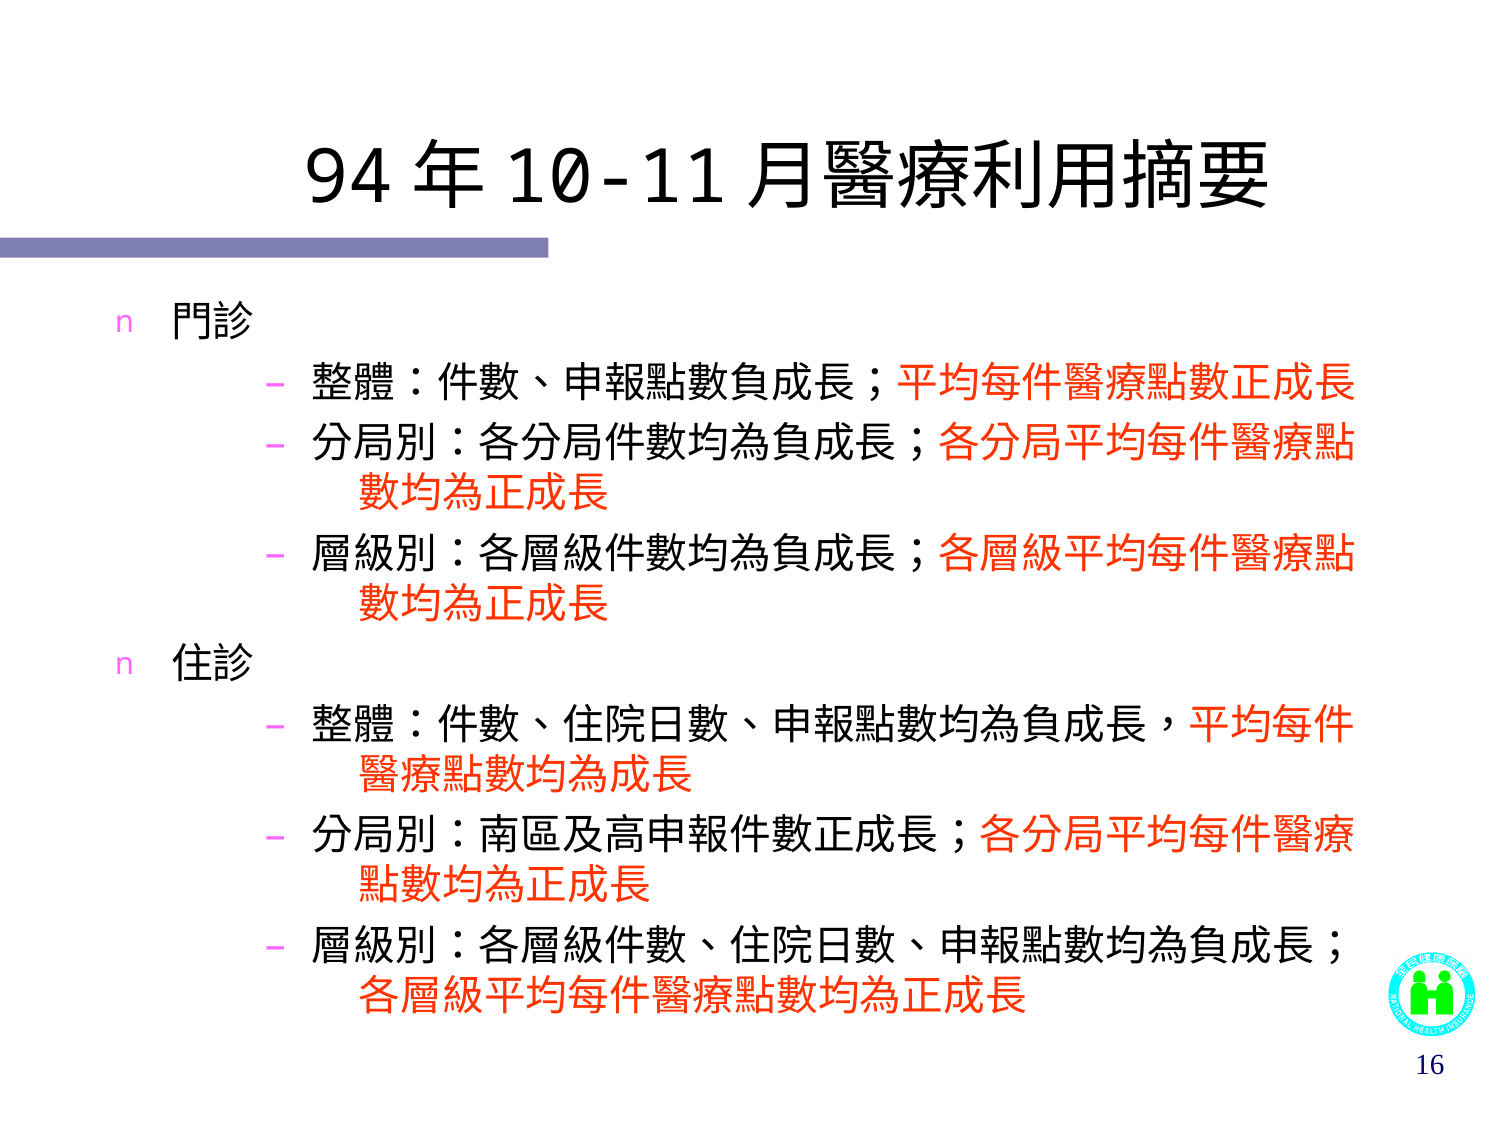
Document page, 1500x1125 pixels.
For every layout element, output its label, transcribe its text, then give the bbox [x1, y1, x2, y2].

text_box [1400, 1037, 1476, 1125]
title 94年10-11月醫療利用摘要 [150, 37, 1426, 225]
list 門診 整體：件數、申報點數負成長；平均每件醫療點數正成長 分局別：各分局件數均為負成長；各分局平均每件醫療點數均為正成長 層級別：各層級件數均為負成長；各層級平均每件醫療點數均為正成長 住診 整體：件數、住院日數、申報點數均為負成長，平均每件醫療點數均為成長 分局別：南區及高申報件數正成長；各分局平均每件醫療點數均為正成長 層級別：各層級件數、住院日數、申報點數均為負成長；各層級平均每件醫療點數均為正成長 [99, 287, 1375, 1125]
